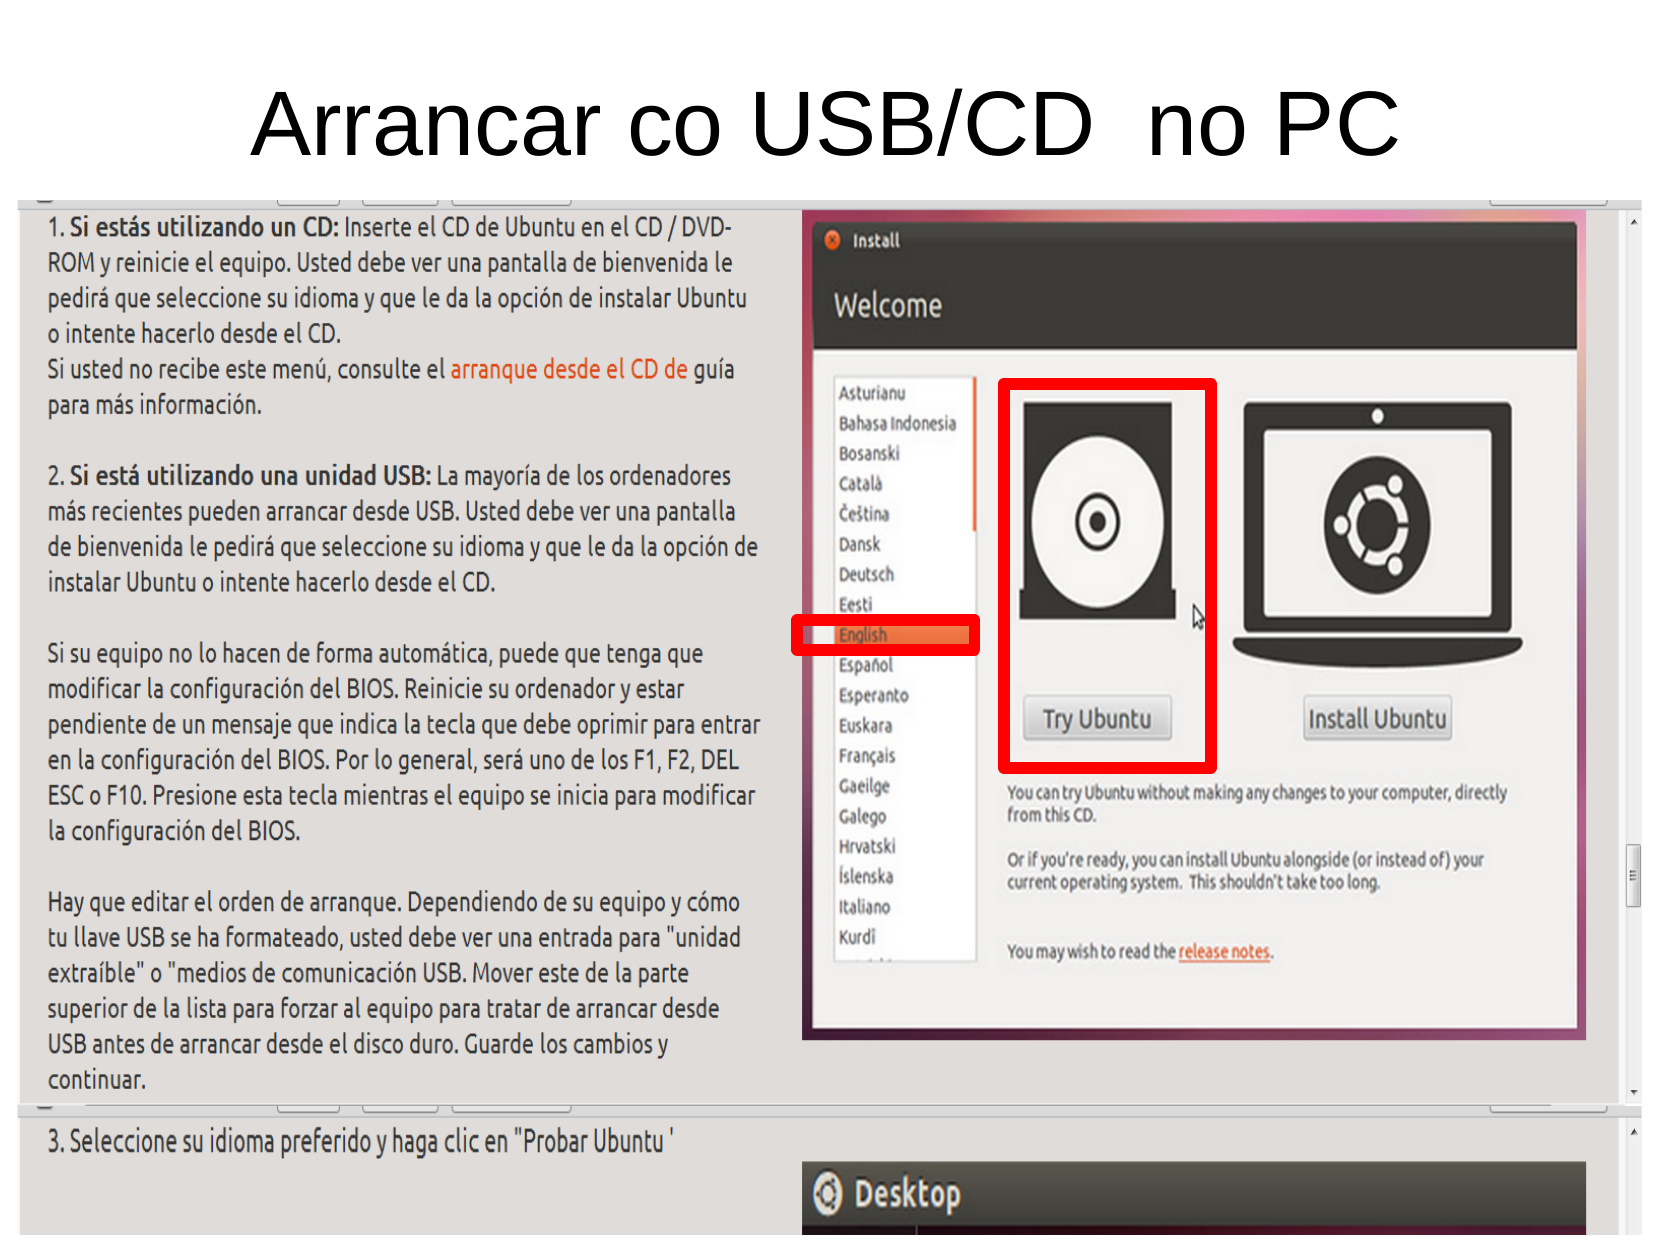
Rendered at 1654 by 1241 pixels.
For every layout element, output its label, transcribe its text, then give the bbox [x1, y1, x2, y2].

picture [17, 200, 1642, 1235]
title Arrancar co USB/CD no PC [82, 19, 1571, 200]
text_box [1003, 383, 1211, 768]
text_box [797, 620, 975, 650]
